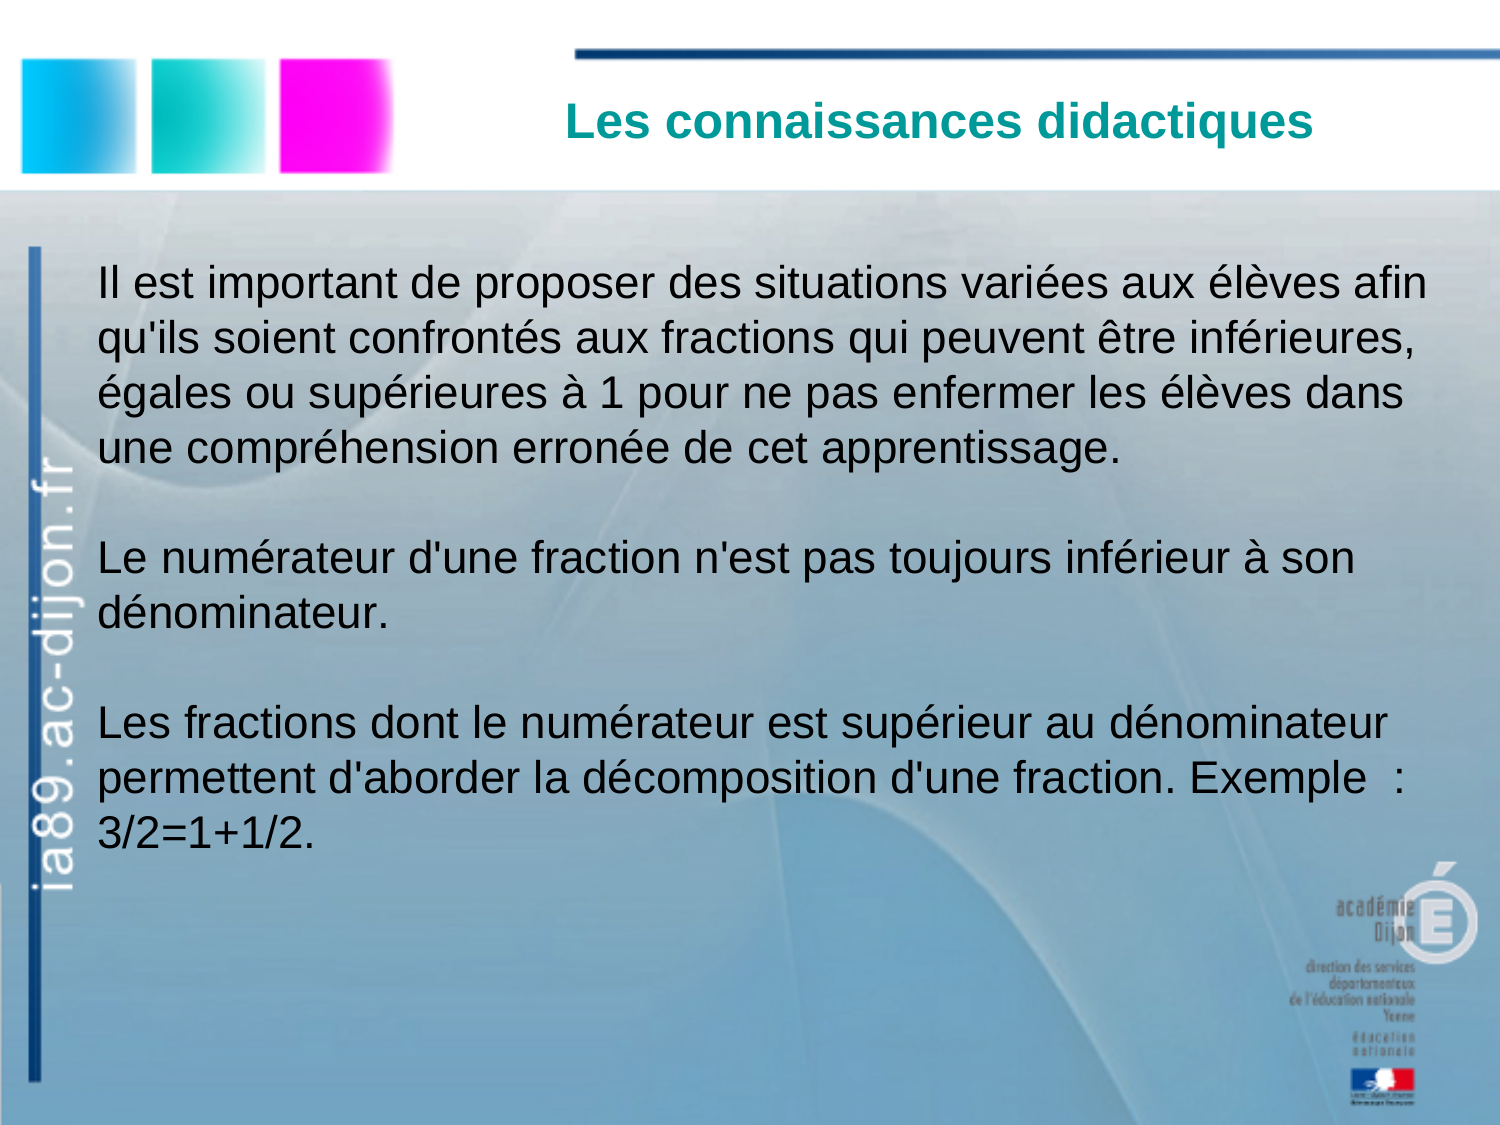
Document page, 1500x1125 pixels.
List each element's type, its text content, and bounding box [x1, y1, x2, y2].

title Les connaissances didactiques [454, 42, 1426, 200]
text_box Il est important de proposer des situations variées aux élèves afin qu'ils soient confrontés aux fractions qui peuvent être inférieures, égales ou supérieures à 1 pour ne pas enfermer les élèves dans une compréhension erronée de cet apprentissage. Le numérateur d'une fraction n'est pas toujours inférieur à son dénominateur. Les fractions dont le numérateur est supérieur au dénominateur permettent d'aborder la décomposition d'une fraction. Exemple : 3/2=1+1/2. [82, 200, 1477, 911]
picture [0, 0, 1500, 1125]
